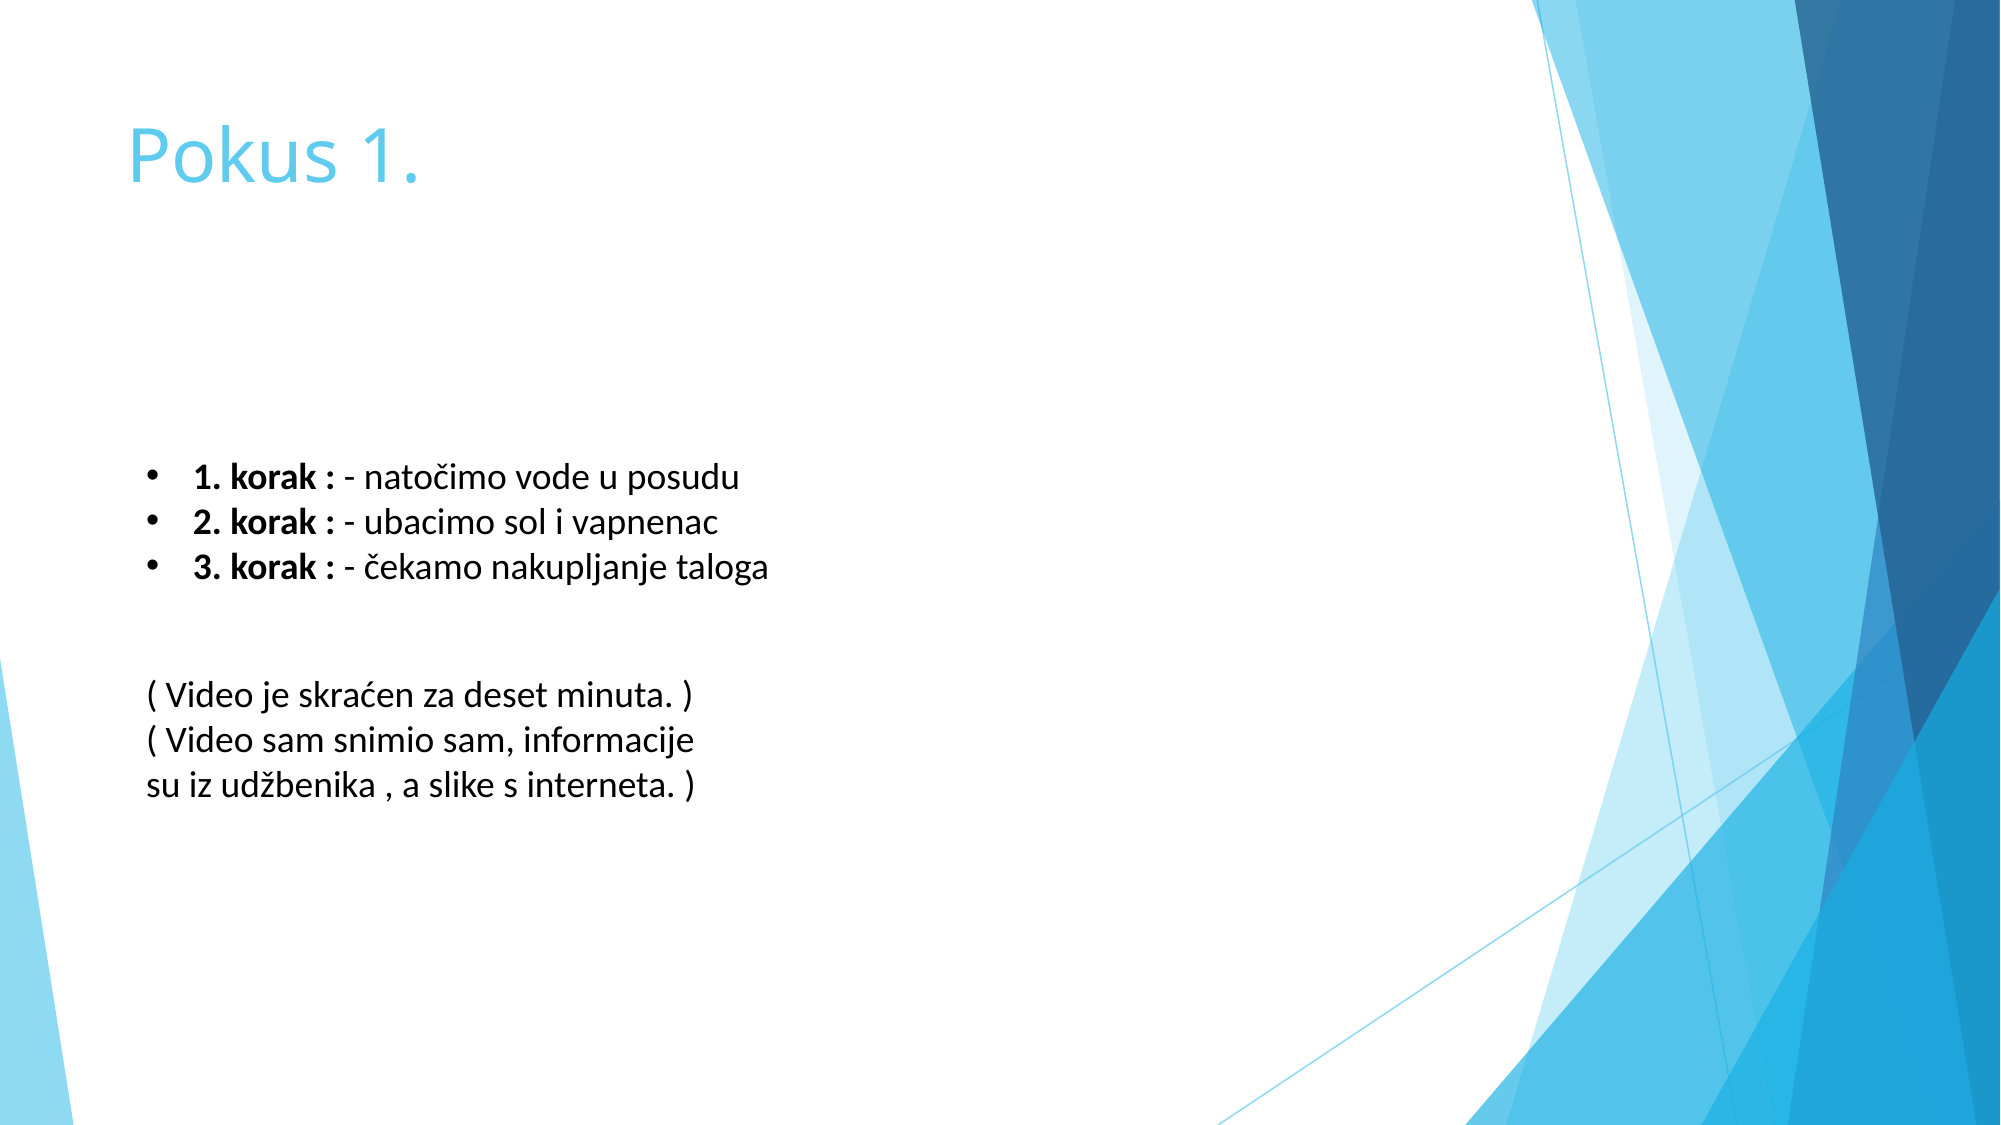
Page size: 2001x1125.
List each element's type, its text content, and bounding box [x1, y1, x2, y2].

text_box 1. korak : - natočimo vode u posudu 2. korak : - ubacimo sol i vapnenac 3. korak : - čekamo nakupljanje taloga [131, 444, 909, 596]
picture [1254, 0, 2000, 746]
text_box ( Video je skraćen za deset minuta. ) ( Video sam snimio sam, informacije su iz udžbenika , a slike s interneta. ) [131, 662, 726, 815]
title Pokus 1. [111, 99, 1254, 317]
